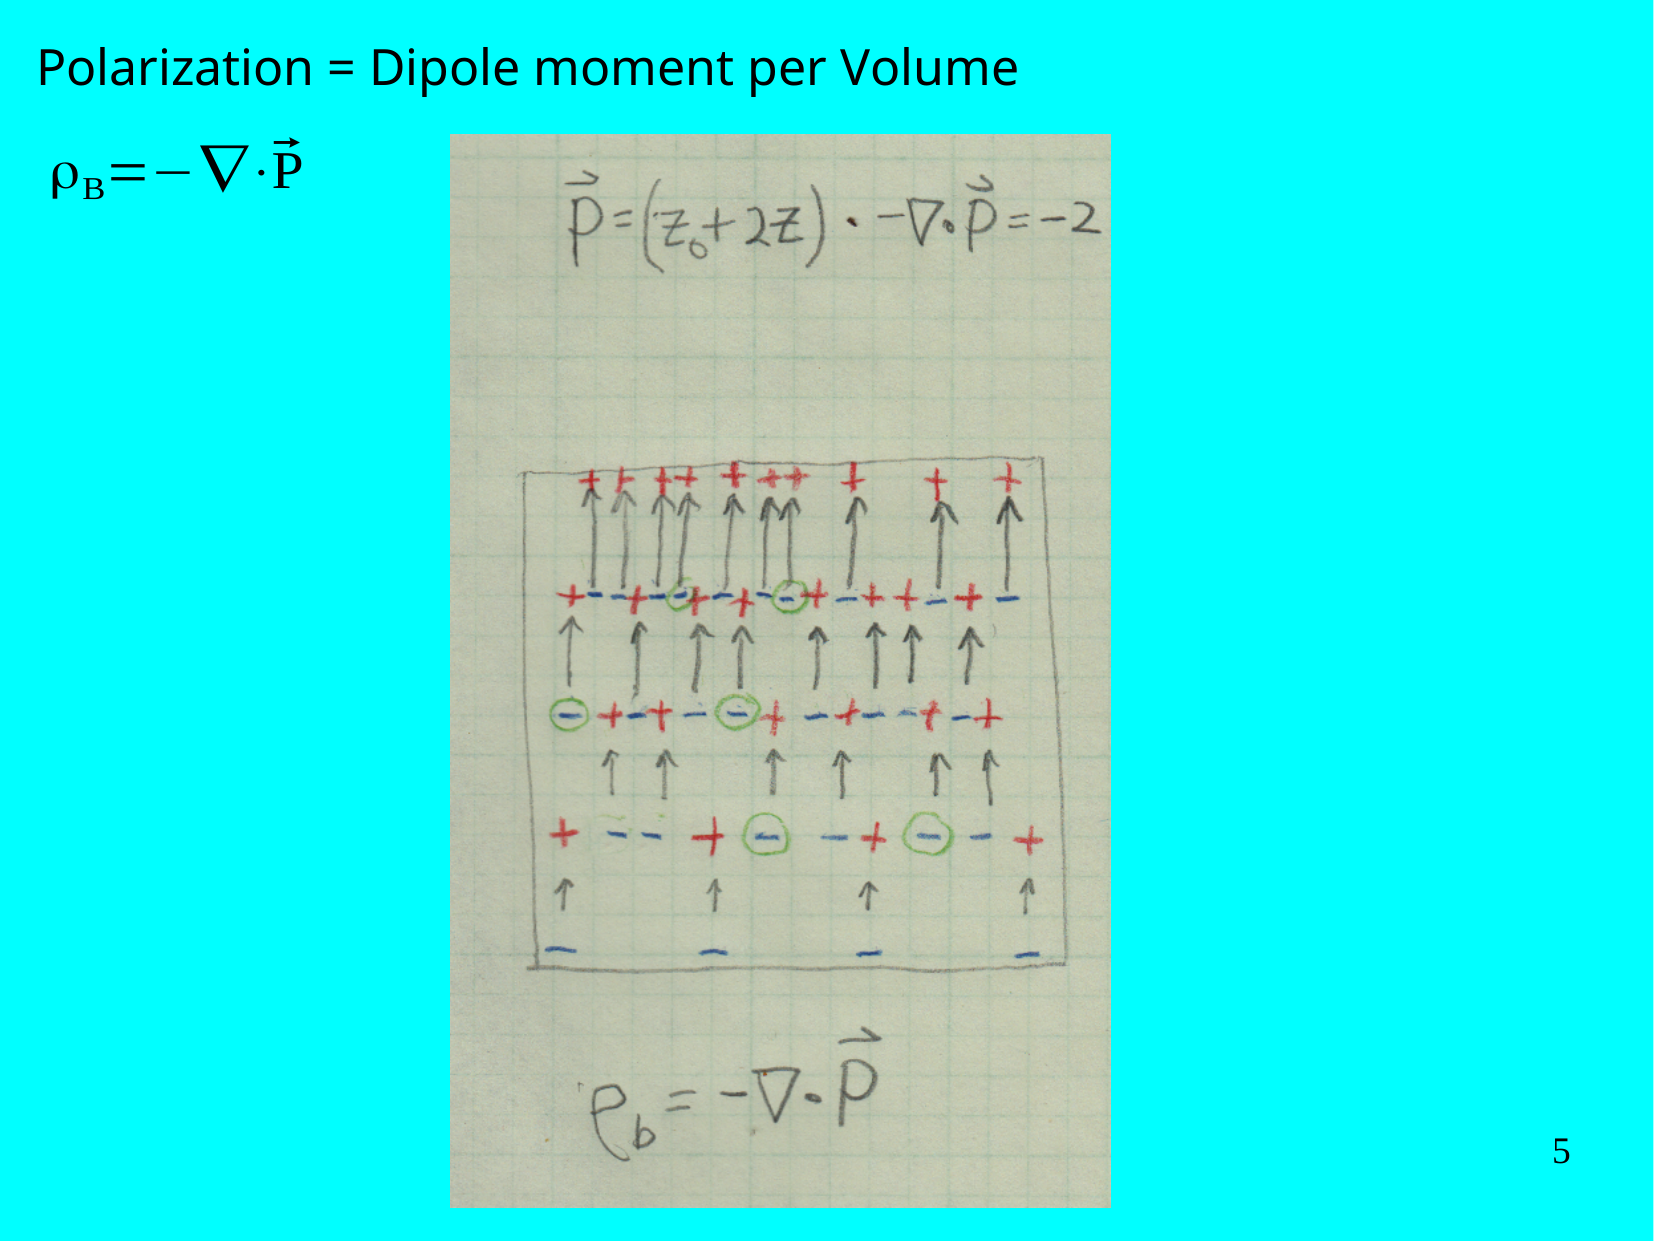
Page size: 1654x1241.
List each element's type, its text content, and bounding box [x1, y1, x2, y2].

text_box Polarization = Dipole moment per Volume [21, 25, 1606, 260]
picture [0, 0, 1654, 1241]
chart [43, 133, 311, 207]
